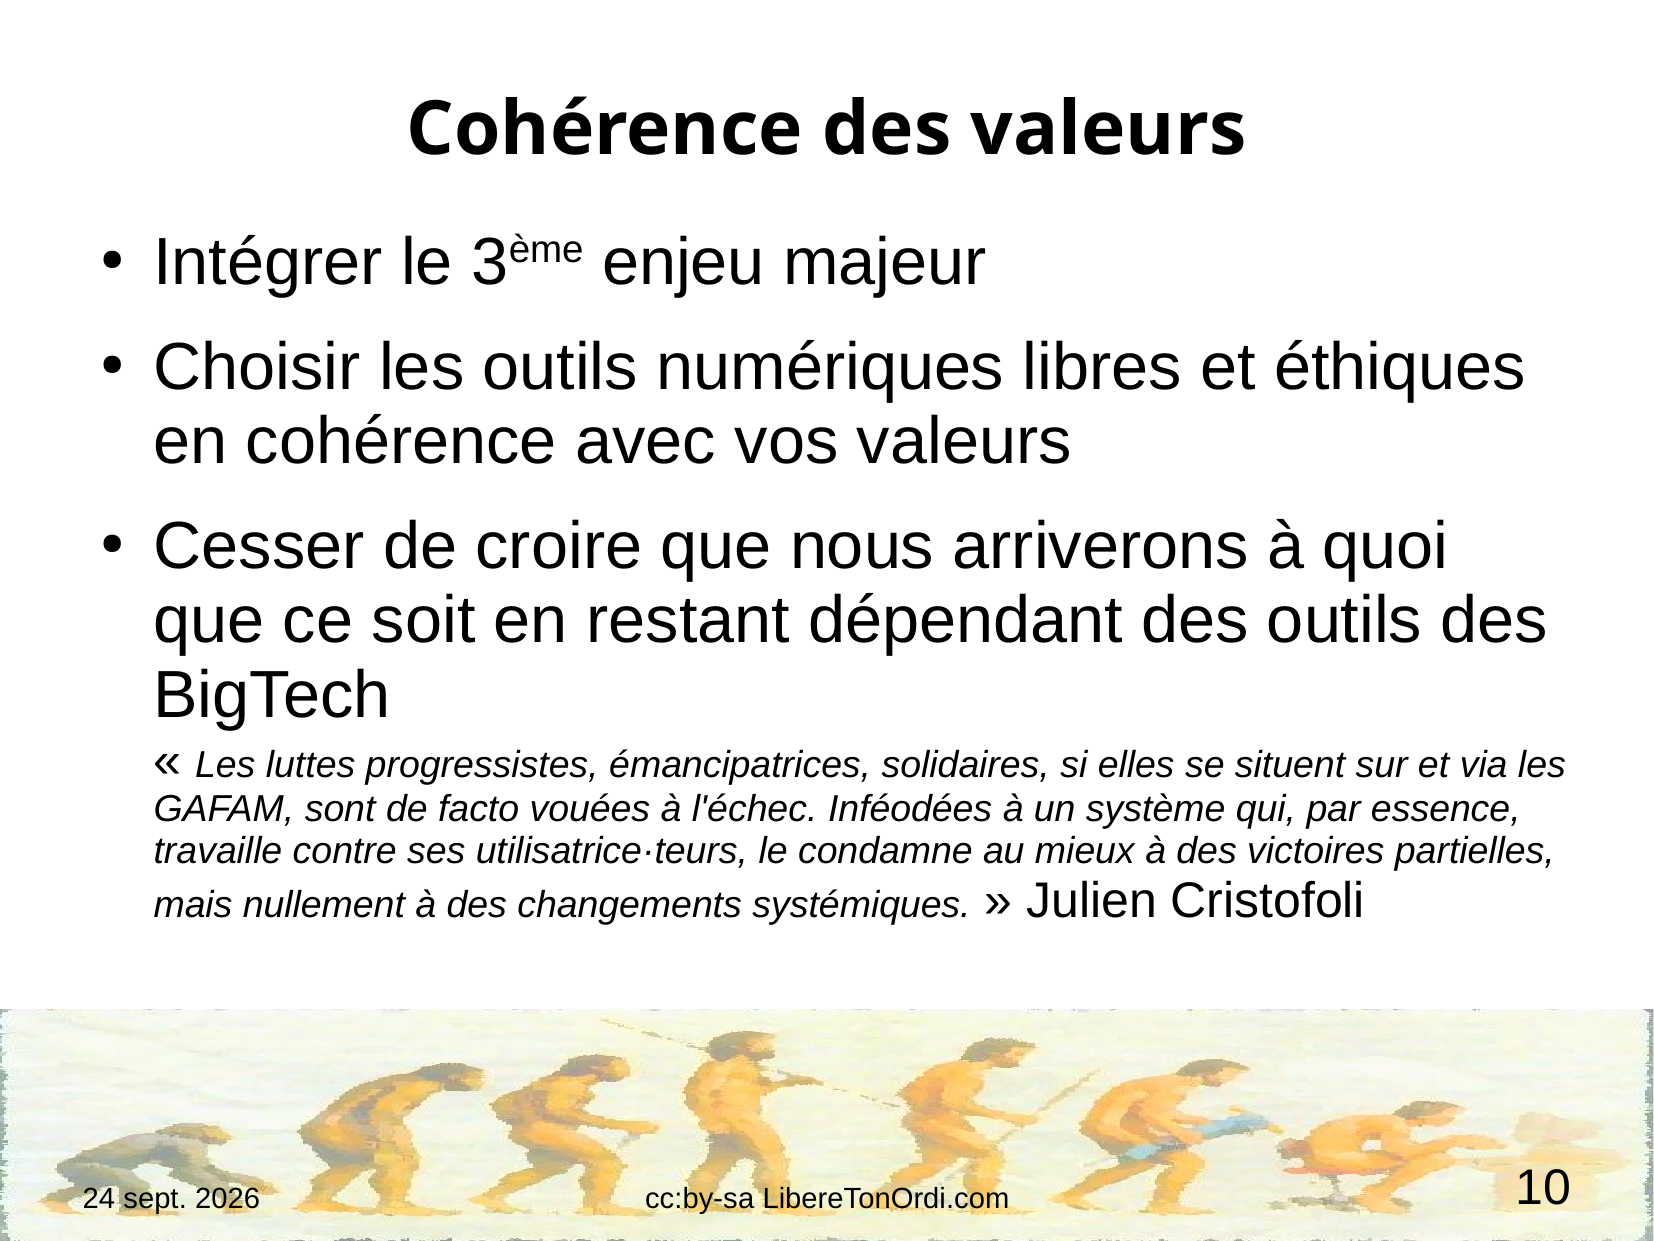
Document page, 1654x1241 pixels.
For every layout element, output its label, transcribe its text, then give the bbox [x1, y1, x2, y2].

list Intégrer le 3ème enjeu majeur Choisir les outils numériques libres et éthiques en cohérence avec vos valeurs Cesser de croire que nous arriverons à quoi que ce soit en restant dépendant des outils des BigTech « Les luttes progressistes, émancipatrices, solidaires, si elles se situent sur et via les GAFAM, sont de facto vouées à l'échec. Inféodées à un système qui, par essence, travaille contre ses utilisatrice·teurs, le condamne au mieux à des victoires partielles, mais nullement à des changements systémiques. » Julien Cristofoli [82, 224, 1571, 1010]
title Cohérence des valeurs [82, 49, 1571, 201]
picture [0, 1009, 1654, 1241]
